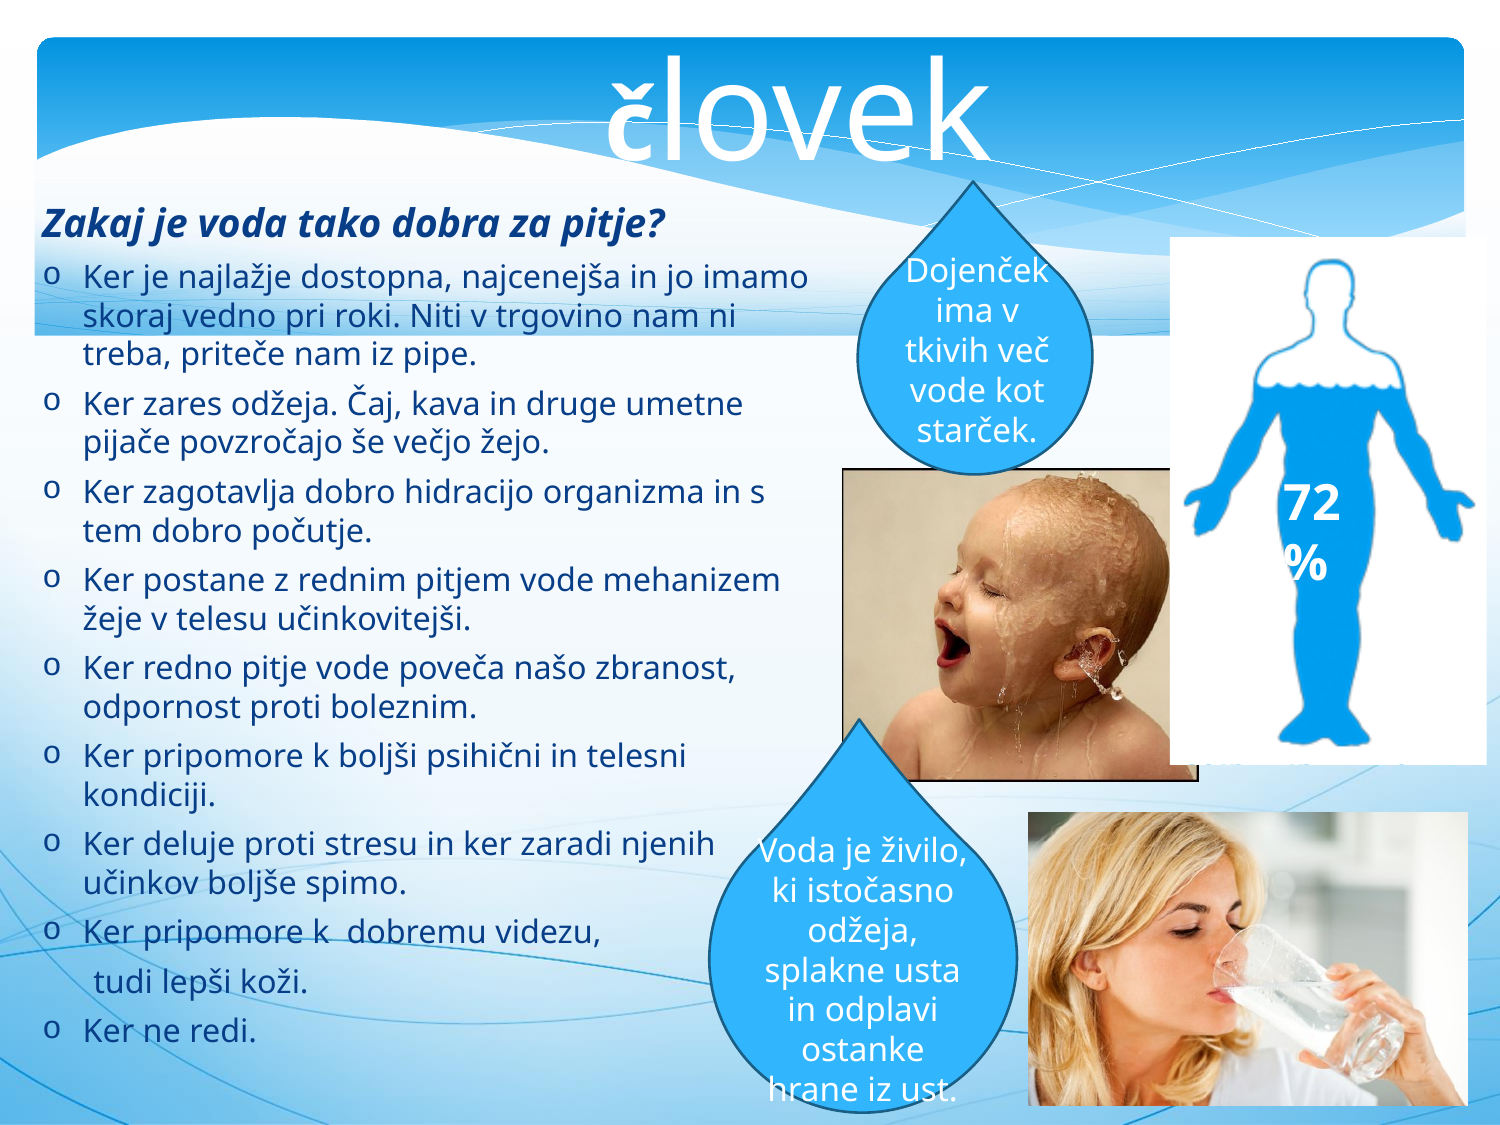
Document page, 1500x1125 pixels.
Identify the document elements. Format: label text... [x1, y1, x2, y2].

text_box [913, 457, 1037, 475]
list Zakaj je voda tako dobra za pitje? Ker je najlažje dostopna, najcenejša in jo imamo skoraj vedno pri roki. Niti v trgovino nam ni treba, priteče nam iz pipe. Ker zares odžeja. Čaj, kava in druge umetne pijače povzročajo še večjo žejo. Ker zagotavlja dobro hidracijo organizma in s tem dobro počutje. Ker postane z rednim pitjem vode mehanizem žeje v telesu učinkovitejši. Ker redno pitje vode poveča našo zbranost, odpornost proti boleznim. Ker pripomore k boljši psihični in telesni kondiciji. Ker deluje proti stresu in ker zaradi njenih učinkov boljše spimo. Ker pripomore k dobremu videzu, tudi lepši koži. Ker ne redi. [27, 190, 843, 1066]
picture [0, 0, 1500, 1125]
text_box [985, 864, 1017, 1053]
text_box [709, 865, 741, 1053]
text_box Voda je živilo, ki istočasno odžeja, splakne usta in odplavi ostanke hrane iz ust. [741, 821, 985, 1116]
text_box 72% [1269, 462, 1388, 598]
text_box Dojenček ima v tkivih več vode kot starček. [874, 242, 1081, 457]
text_box [857, 297, 874, 418]
title Voda & človek [589, 60, 1488, 196]
text_box [922, 181, 1027, 242]
text_box [1081, 305, 1093, 407]
text_box [781, 719, 944, 821]
